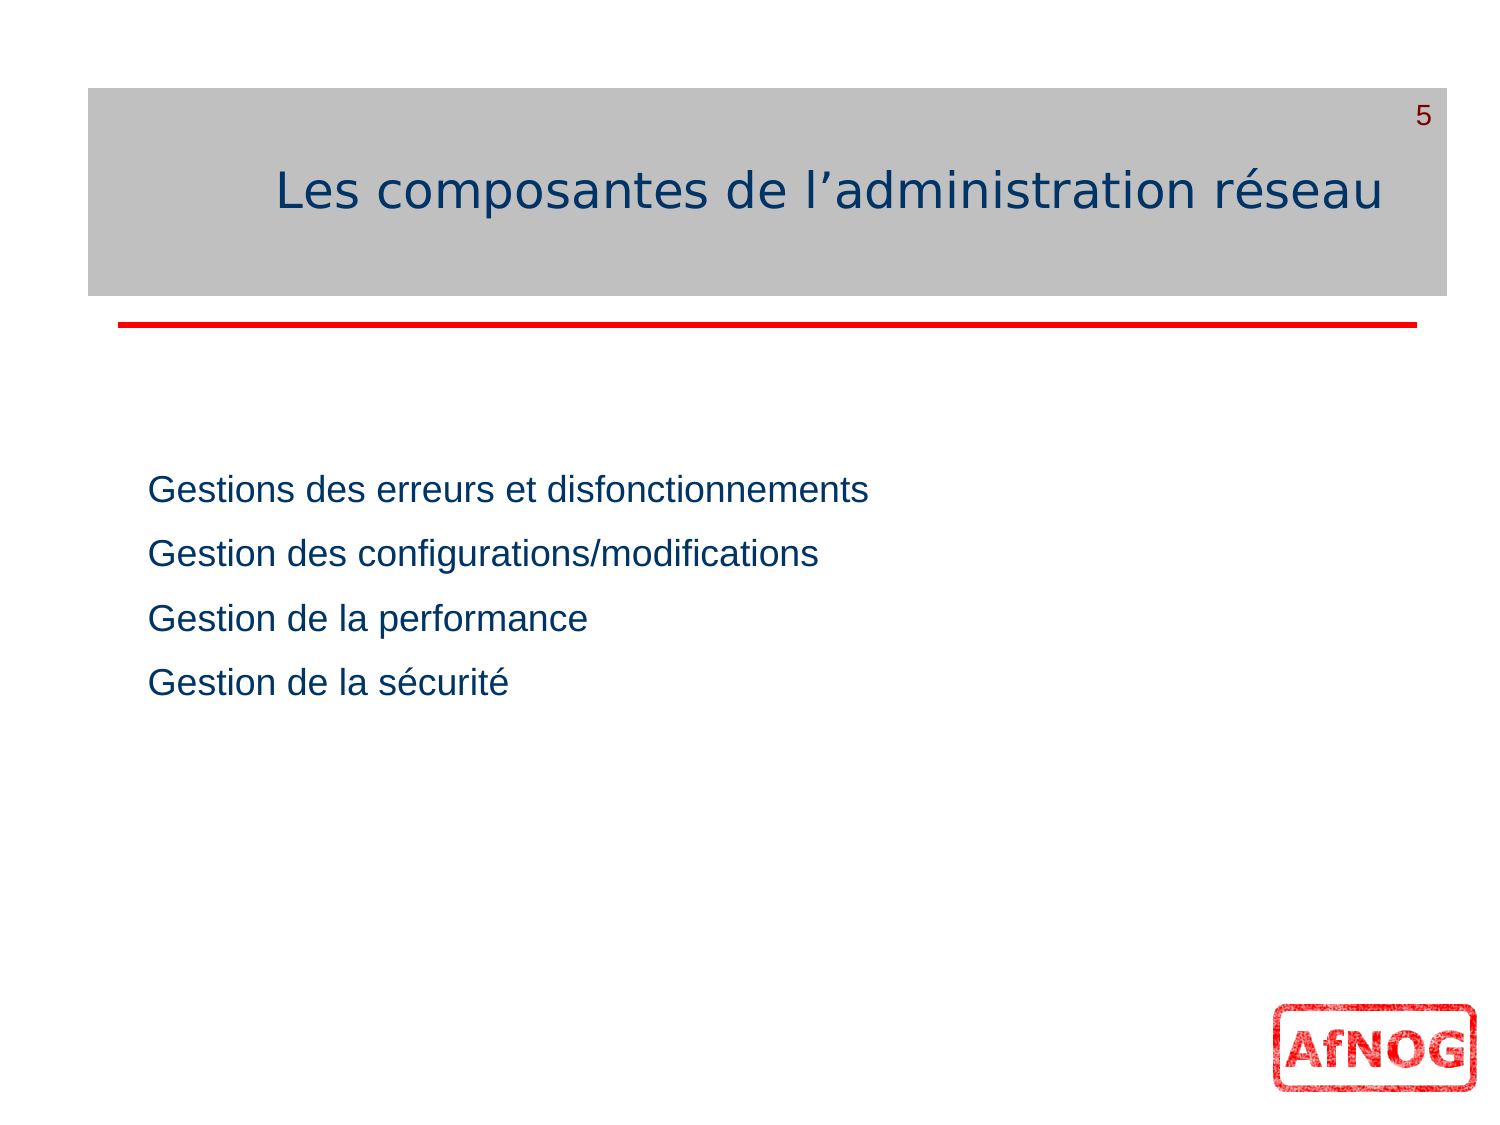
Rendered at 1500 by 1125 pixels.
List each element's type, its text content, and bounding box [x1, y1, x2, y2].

list Gestions des erreurs et disfonctionnements Gestion des configurations/modifications Gestion de la performance Gestion de la sécurité [132, 363, 1439, 1001]
picture [1273, 1003, 1477, 1092]
title Les composantes de l’administration réseau [225, 91, 1436, 296]
